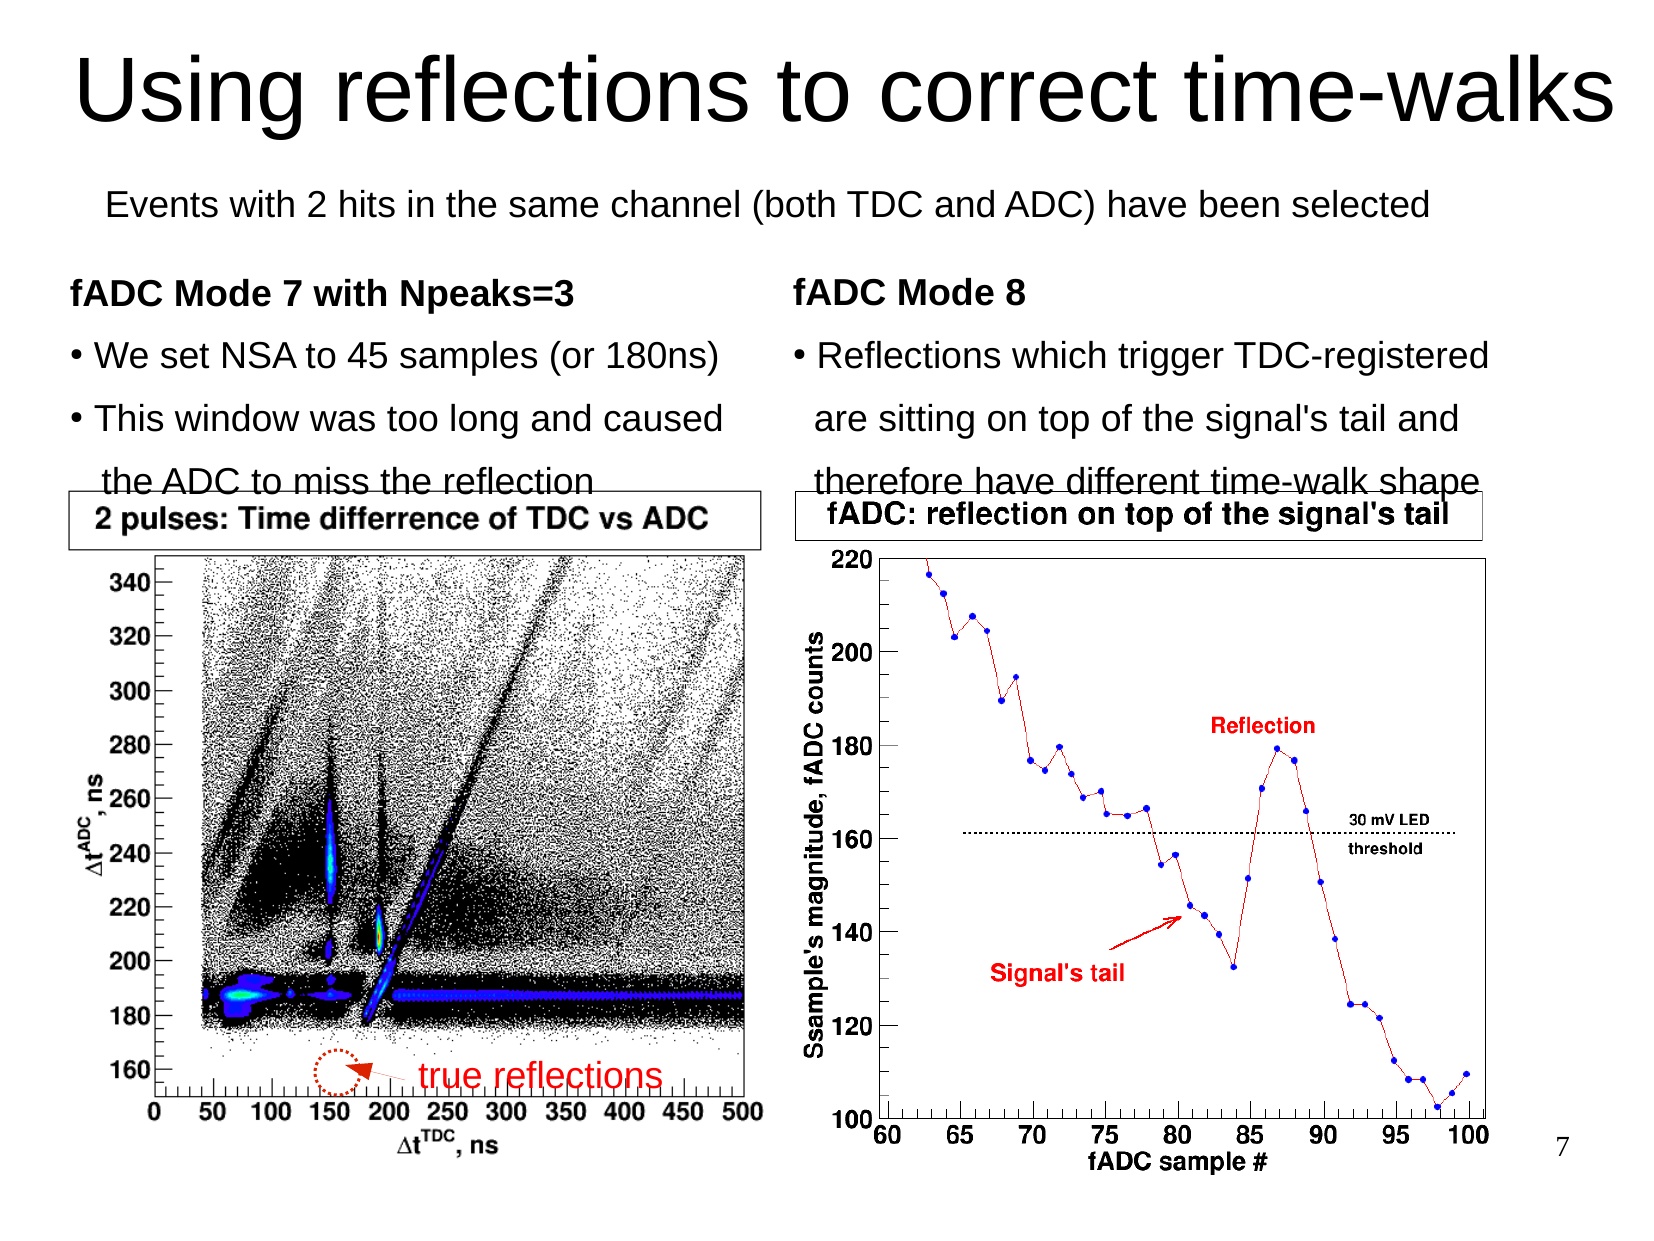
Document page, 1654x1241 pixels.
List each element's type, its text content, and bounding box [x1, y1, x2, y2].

text_box Events with 2 hits in the same channel (both TDC and ADC) have been selected [90, 162, 1452, 223]
picture [784, 484, 1550, 1192]
text_box fADC Mode 8 Reflections which trigger TDC-registered are sitting on top of the signal's tail and therefore have different time-walk shape [778, 243, 1518, 497]
text_box true reflections [403, 1046, 679, 1105]
text_box fADC Mode 7 with Npeaks=3 We set NSA to 45 samples (or 180ns) This window was too long and caused the ADC to miss the reflection [55, 243, 741, 497]
text_box [315, 1050, 360, 1096]
picture [59, 486, 771, 1169]
text_box Using reflections to correct time-walks [58, 30, 1653, 162]
